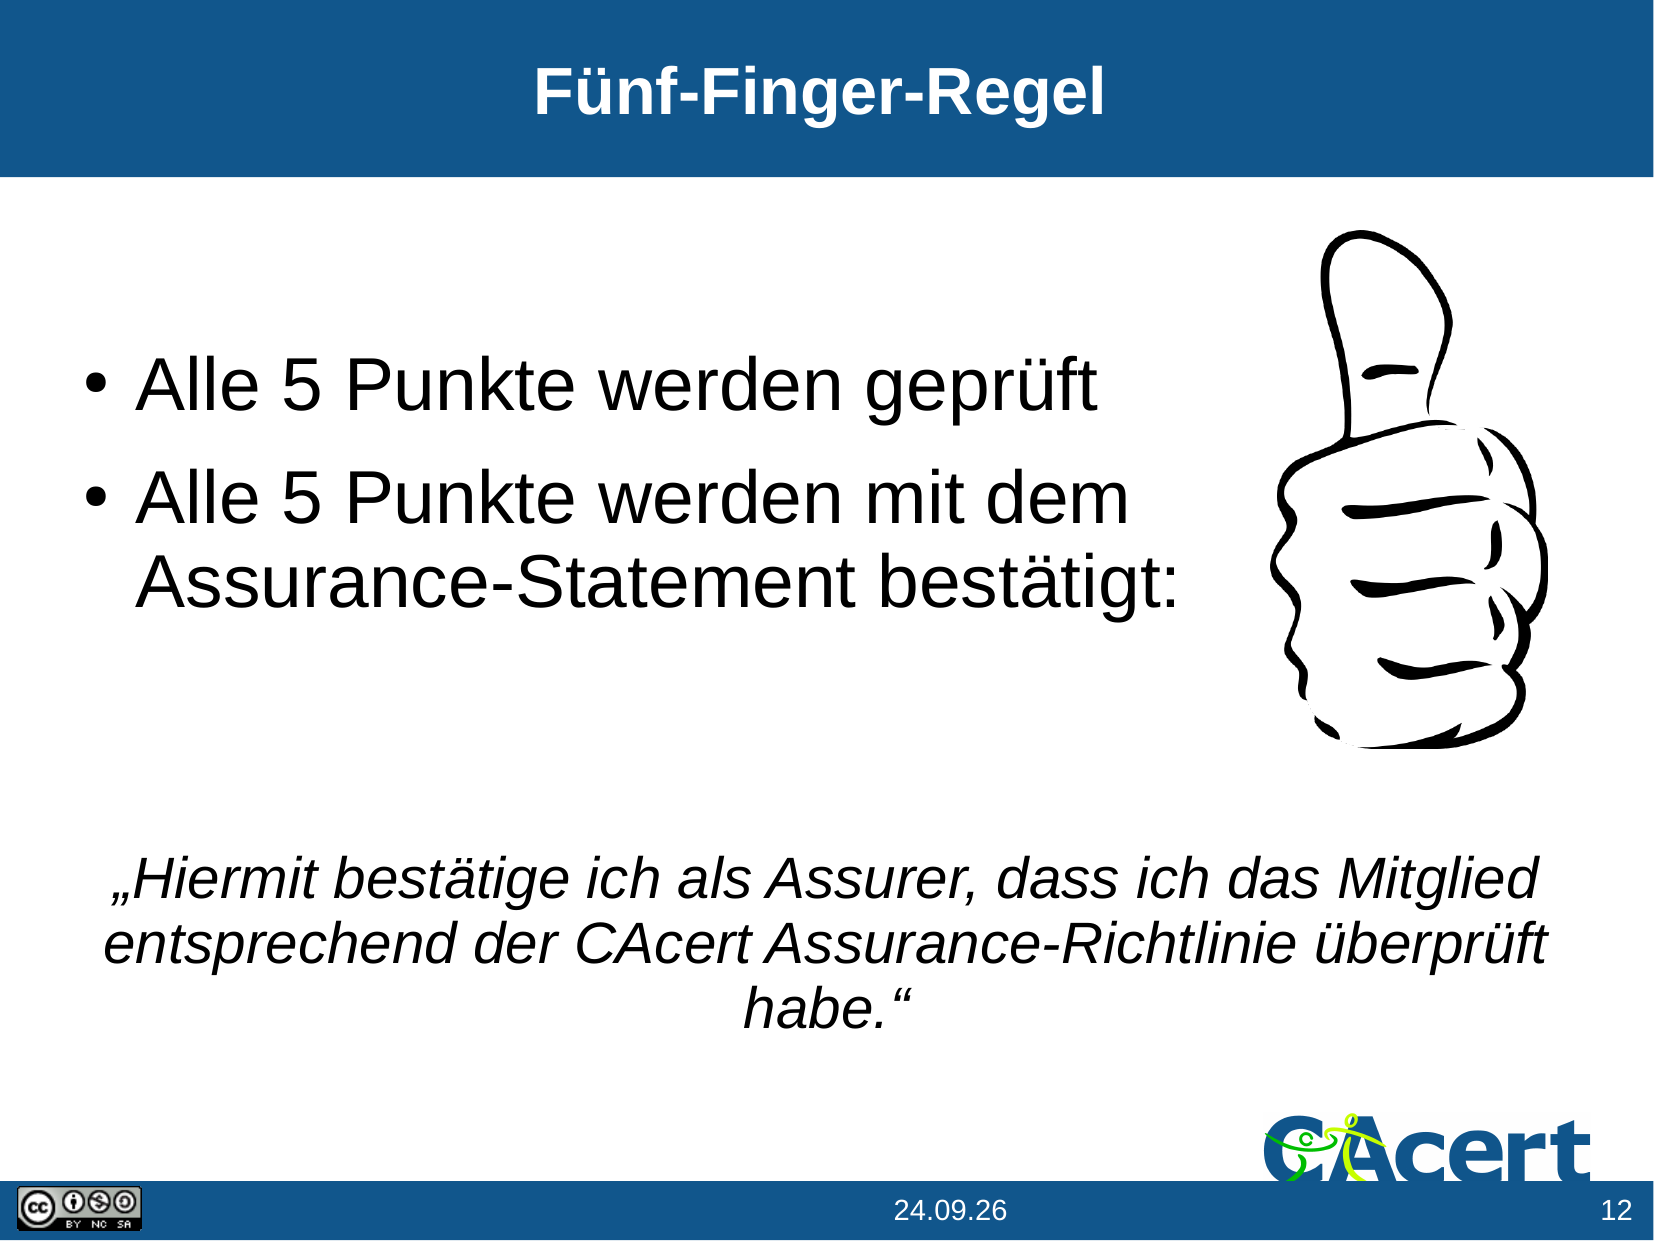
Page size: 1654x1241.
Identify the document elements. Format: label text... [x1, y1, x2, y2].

list Alle 5 Punkte werden geprüft Alle 5 Punkte werden mit dem Assurance-Statement bestätigt: [64, 342, 1188, 626]
picture [1270, 230, 1548, 749]
picture [17, 1186, 142, 1231]
text_box „Hiermit bestätige ich als Assurer, dass ich das Mitglied entsprechend der CAcert Assurance-Richtlinie überprüft habe.“ [88, 838, 1565, 1048]
picture [1263, 1112, 1591, 1181]
title Fünf-Finger-Regel [76, 17, 1565, 166]
